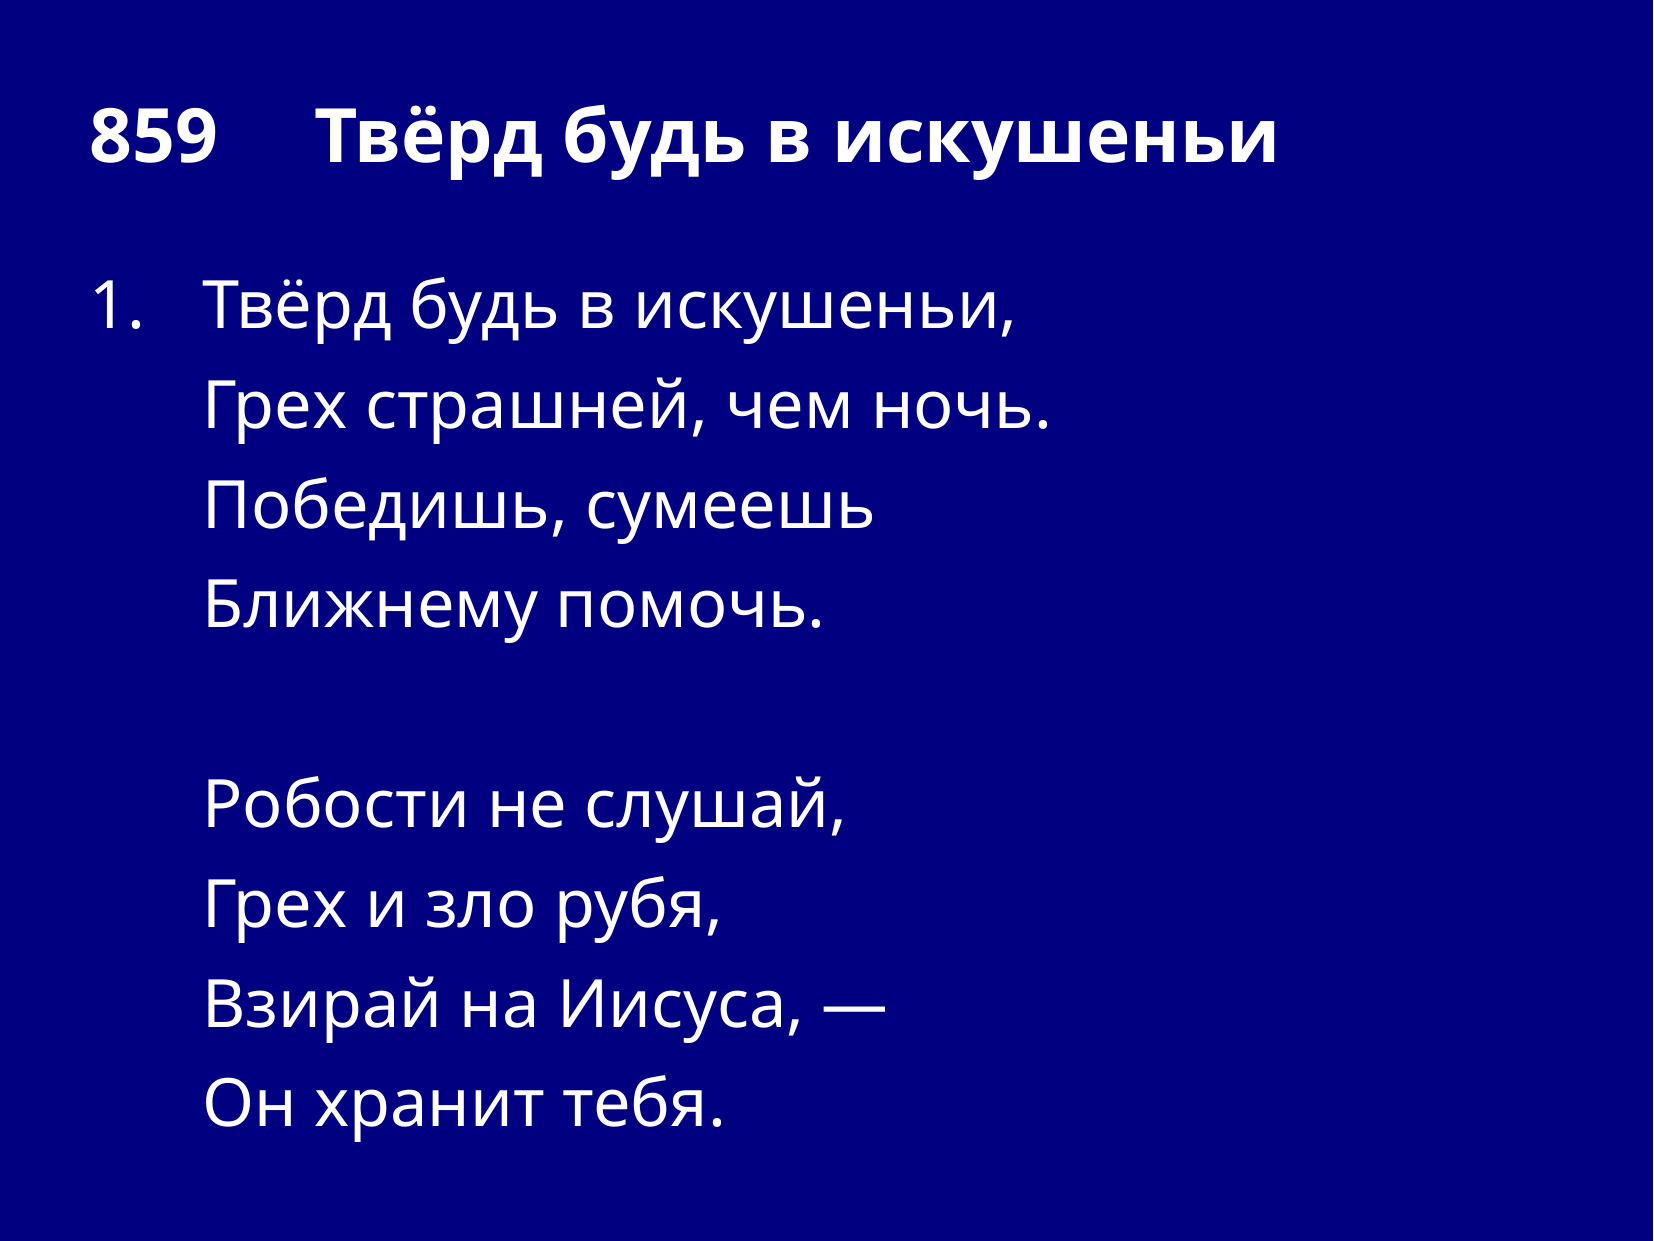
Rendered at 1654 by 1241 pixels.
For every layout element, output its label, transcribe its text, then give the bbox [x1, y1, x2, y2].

text_box 1. Твёрд будь в искушеньи, Грех страшней, чем ночь. Победишь, сумеешь Ближнему помочь. Робости не слушай, Грех и зло рубя, Взирай на Иисуса, — Он хранит тебя. [75, 188, 1576, 1163]
text_box 859 Твёрд будь в искушеньи [75, 75, 1576, 188]
